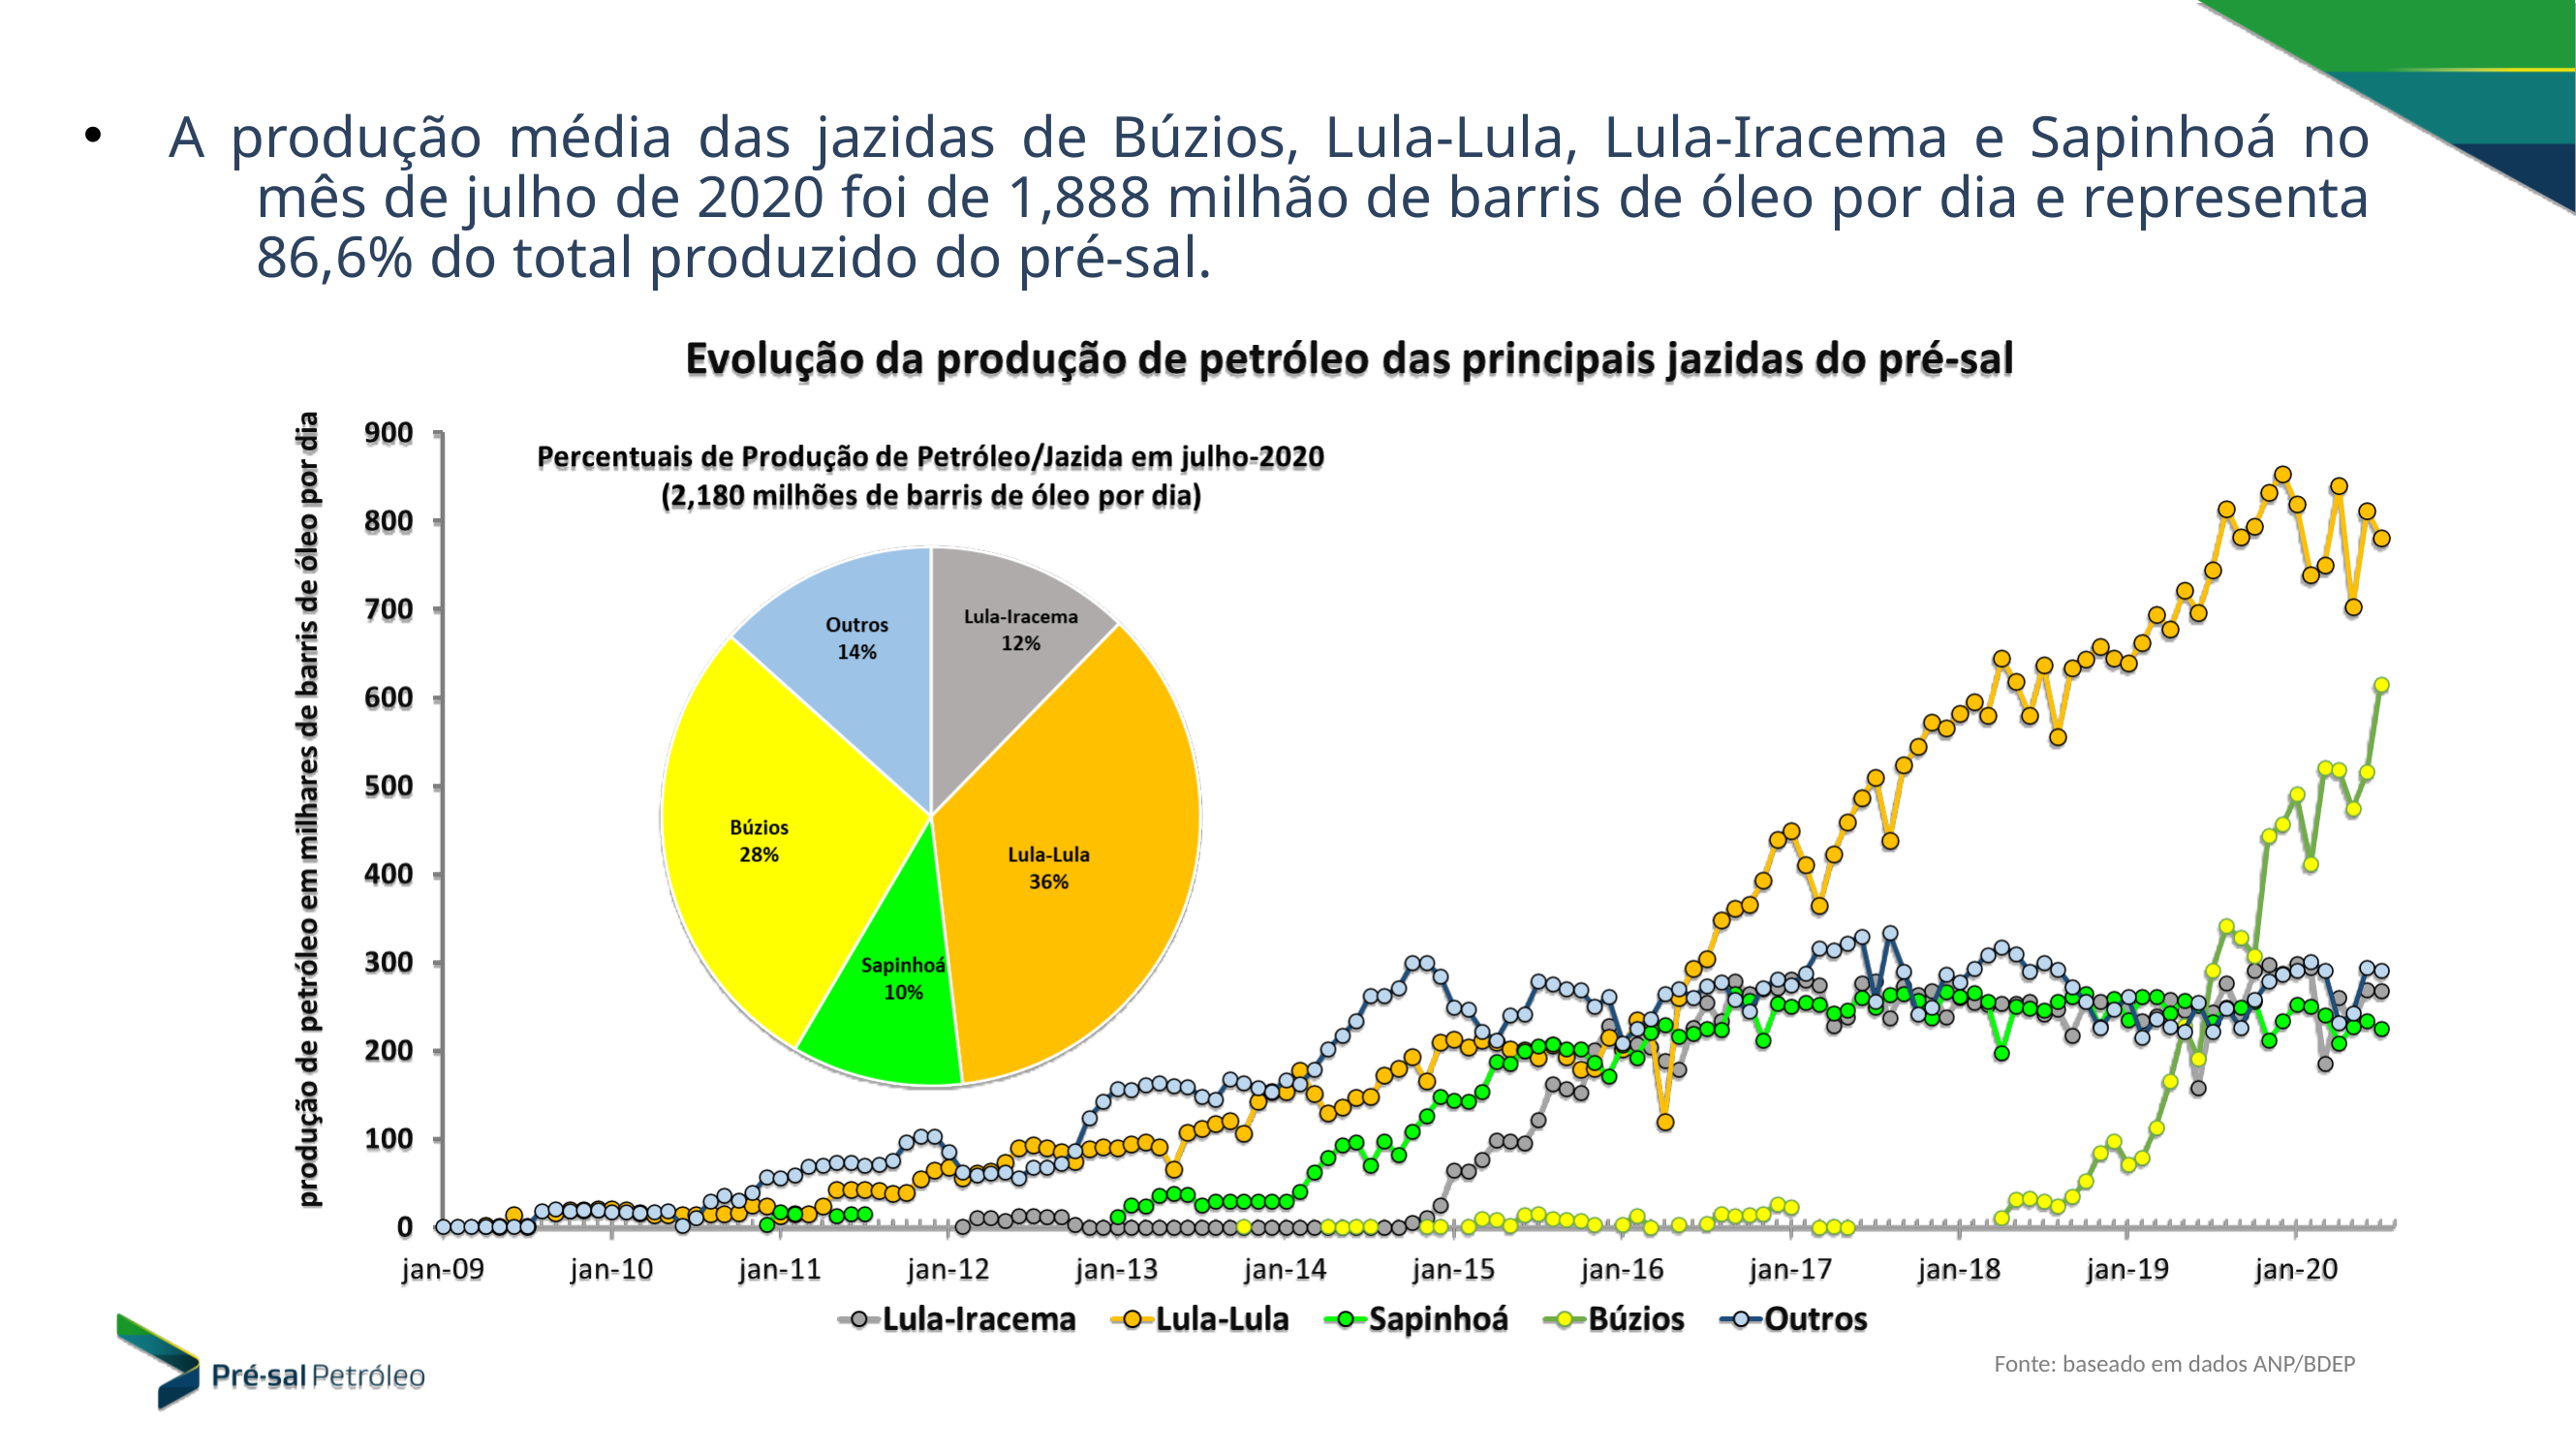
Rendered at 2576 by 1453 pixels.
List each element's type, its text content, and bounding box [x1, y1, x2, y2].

picture [252, 311, 2449, 1359]
text_box Fonte: baseado em dados ANP/BDEP [1979, 1340, 2374, 1385]
text_box A produção média das jazidas de Búzios, Lula-Lula, Lula-Iracema e Sapinhoá no mês de julho de 2020 foi de 1,888 milhão de barris de óleo por dia e representa 86,6% do total produzido do pré-sal. [68, 100, 2387, 330]
